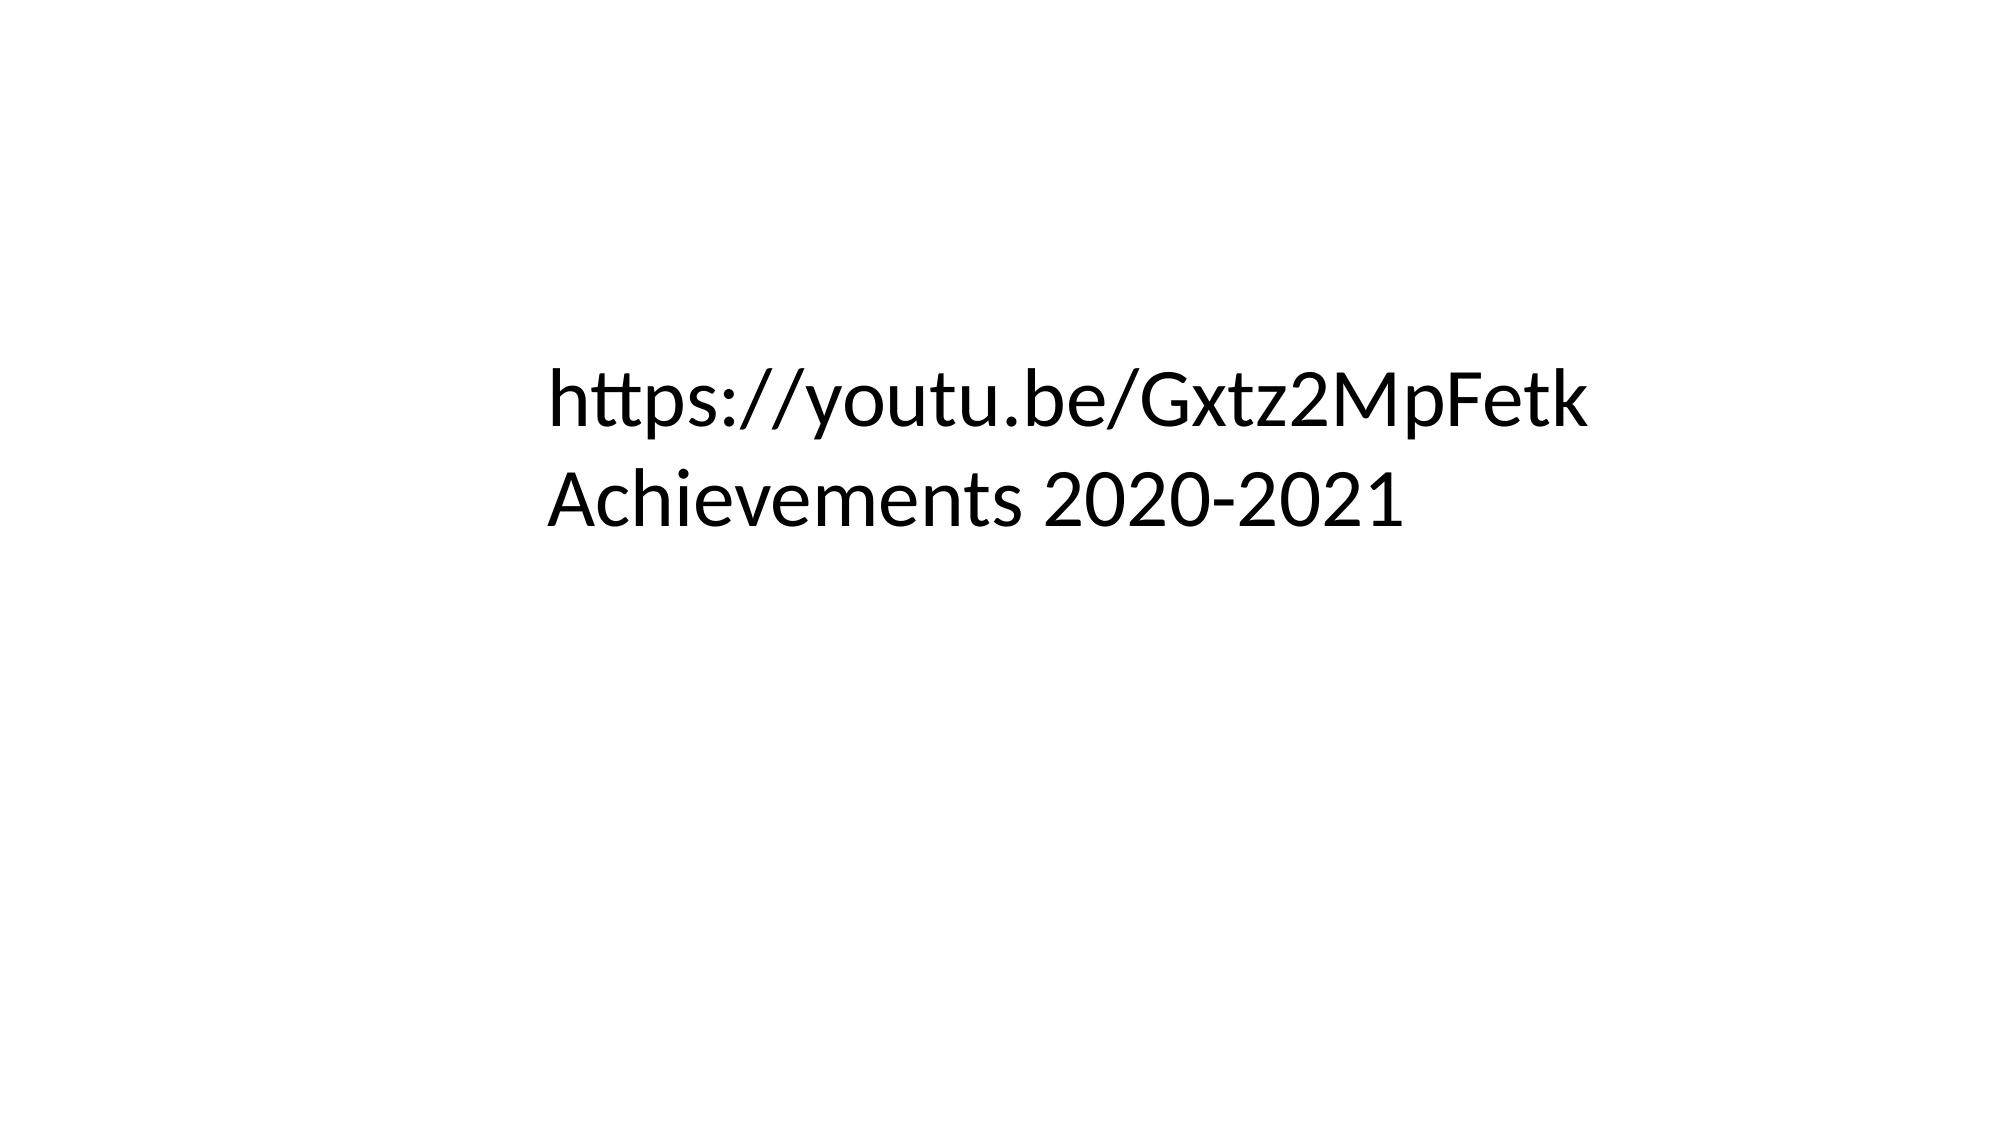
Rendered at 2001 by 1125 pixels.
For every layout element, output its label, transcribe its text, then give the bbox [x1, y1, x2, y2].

text_box https://youtu.be/Gxtz2MpFetk Achievements 2020-2021 [532, 335, 1662, 553]
